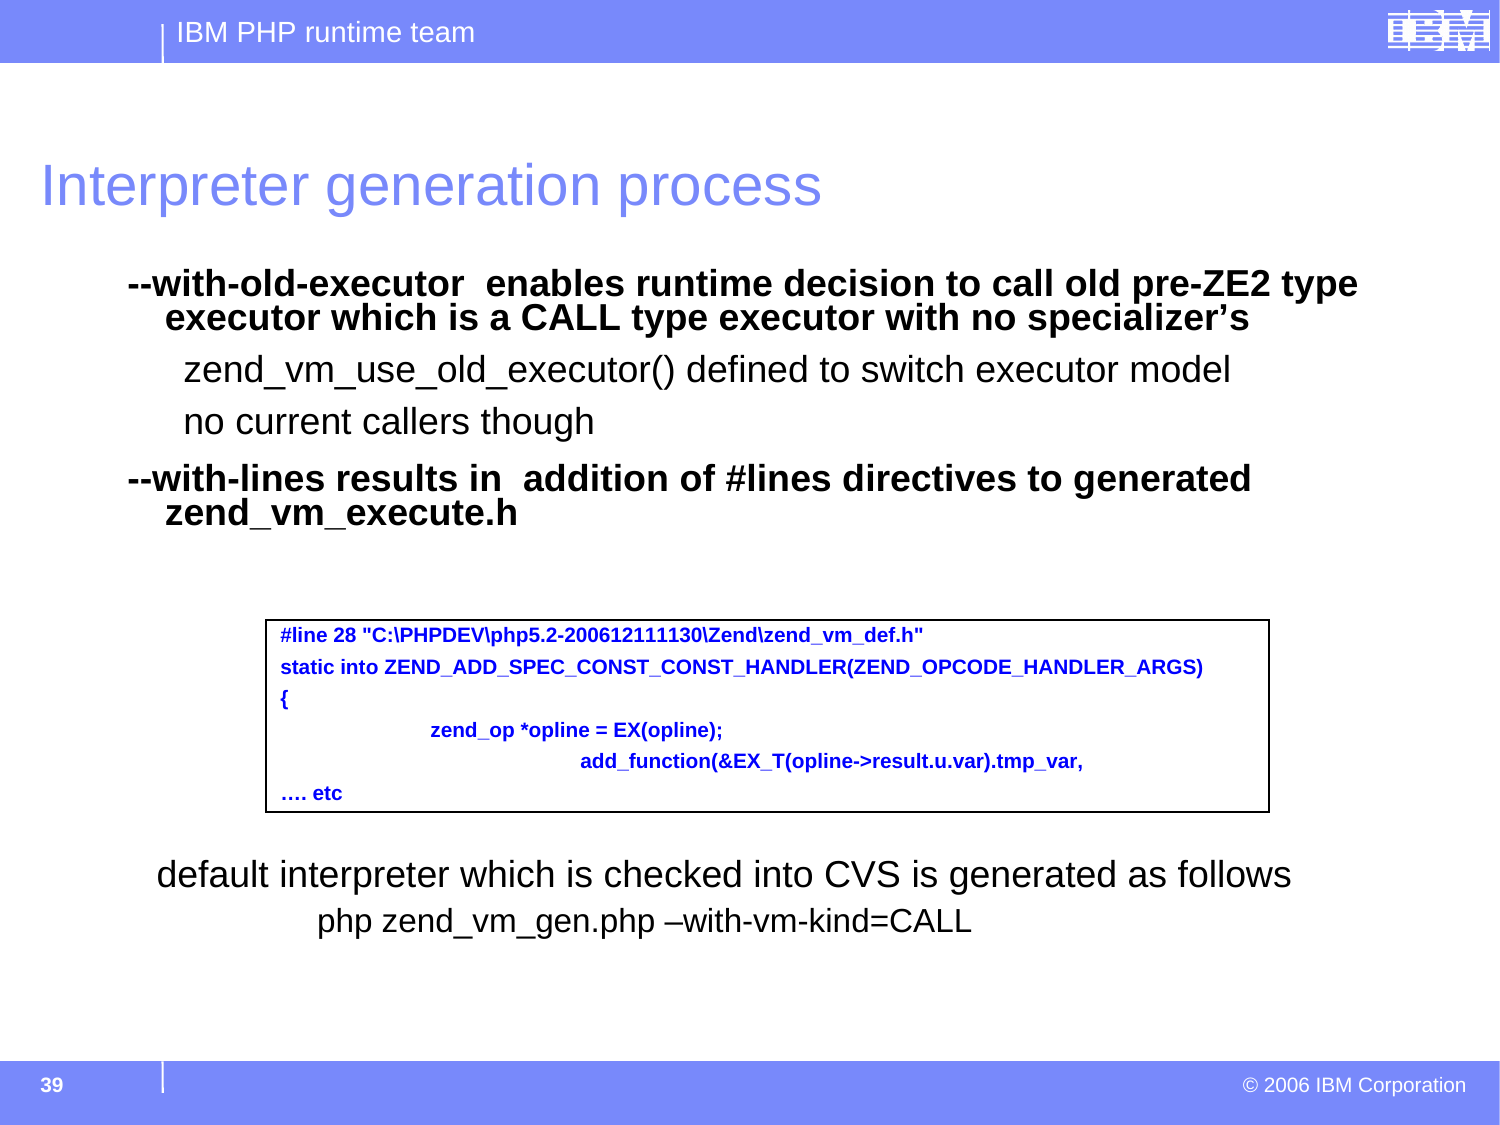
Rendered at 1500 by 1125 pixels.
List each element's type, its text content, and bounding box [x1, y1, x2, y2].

list --with-old-executor enables runtime decision to call old pre-ZE2 type executor which is a CALL type executor with no specializer’s zend_vm_use_old_executor() defined to switch executor model no current callers though --with-lines results in addition of #lines directives to generated zend_vm_execute.h [112, 262, 1388, 621]
text_box #line 28 "C:\PHPDEV\php5.2-200612111130\Zend\zend_vm_def.h" static into ZEND_ADD_SPEC_CONST_CONST_HANDLER(ZEND_OPCODE_HANDLER_ARGS)‏ { zend_op *opline = EX(opline); add_function(&EX_T(opline->result.u.var).tmp_var, …. etc [265, 620, 1269, 787]
text_box default interpreter which is checked into CVS is generated as follows php zend_vm_gen.php –with-vm-kind=CALL [141, 787, 1418, 1090]
title Interpreter generation process [25, 123, 1378, 225]
